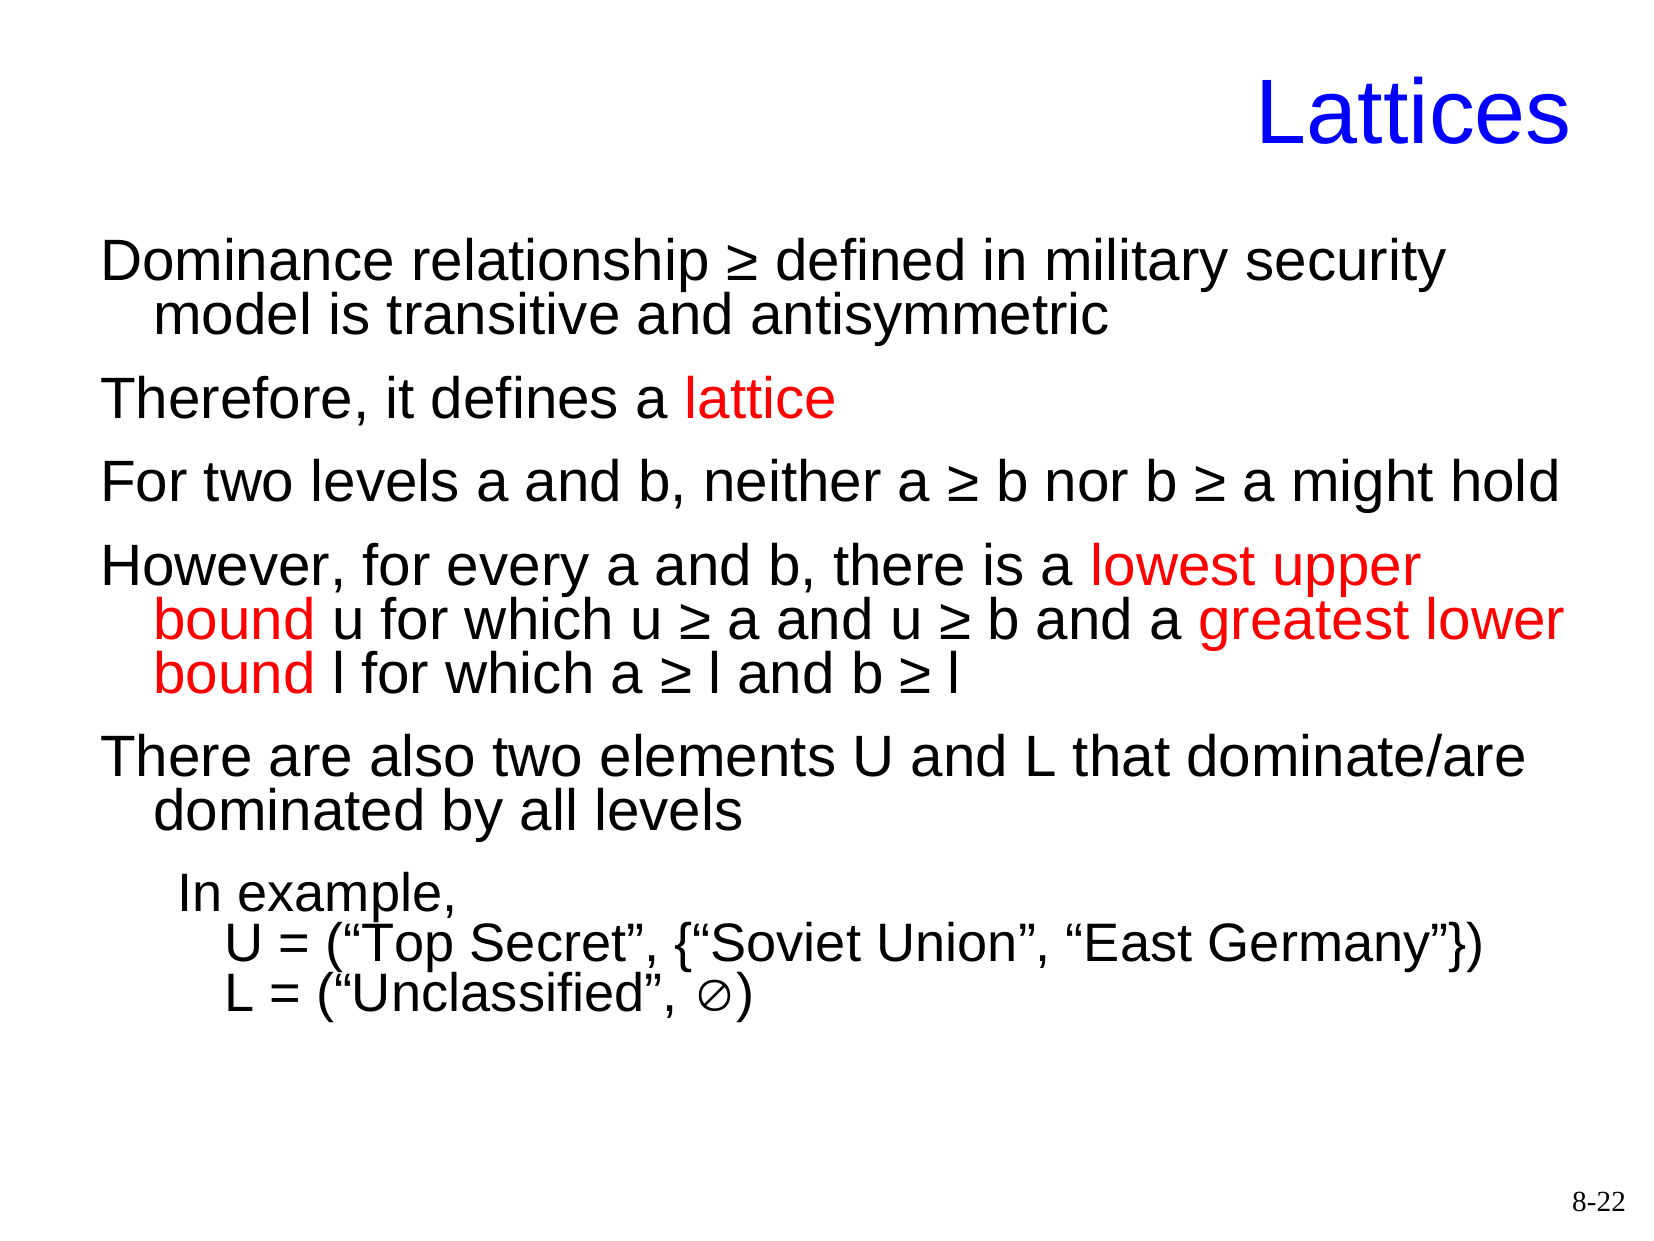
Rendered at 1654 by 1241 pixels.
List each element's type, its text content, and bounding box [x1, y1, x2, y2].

title Lattices [84, 11, 1573, 218]
list Dominance relationship ≥ defined in military security model is transitive and antisymmetric Therefore, it defines a lattice For two levels a and b, neither a ≥ b nor b ≥ a might hold However, for every a and b, there is a lowest upper bound u for which u ≥ a and u ≥ b and a greatest lower bound l for which a ≥ l and b ≥ l There are also two elements U and L that dominate/are dominated by all levels In example, U = (“Top Secret”, {“Soviet Union”, “East Germany”}) L = (“Unclassified”, ) [82, 237, 1571, 1170]
